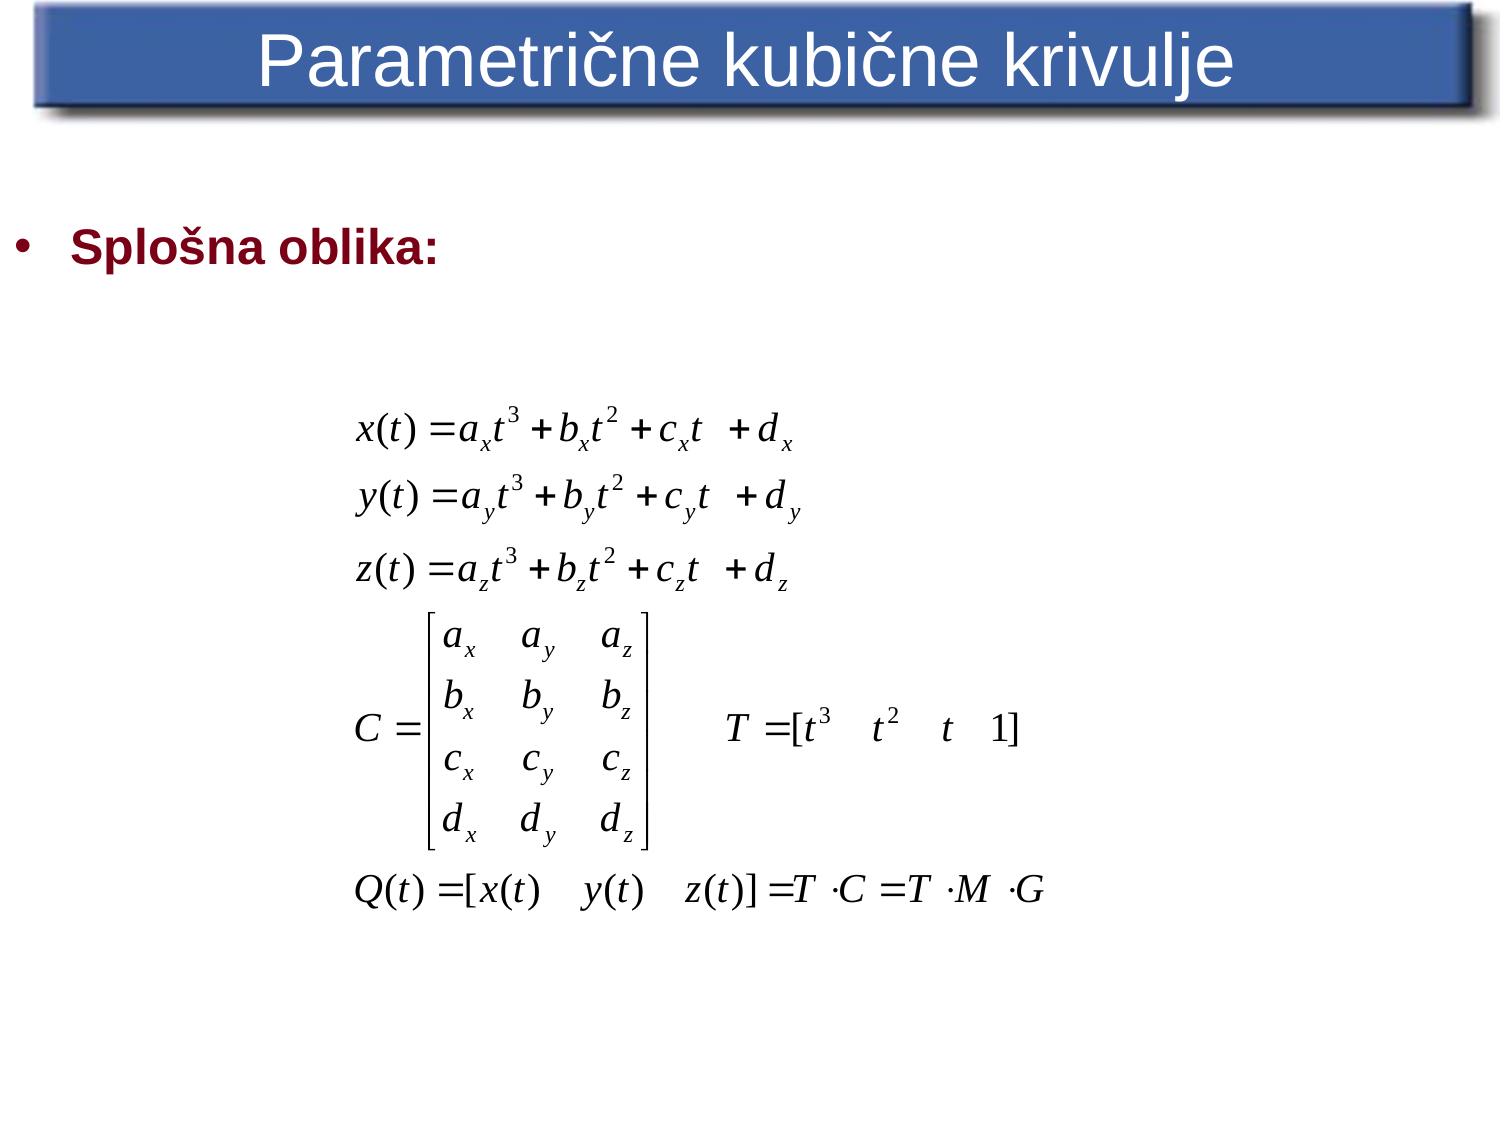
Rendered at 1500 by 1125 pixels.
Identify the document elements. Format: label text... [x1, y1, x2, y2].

list Splošna oblika: [0, 207, 1495, 1085]
title Parametrične kubične krivulje [0, 0, 1493, 114]
picture [32, 0, 1500, 127]
chart [348, 397, 1053, 921]
